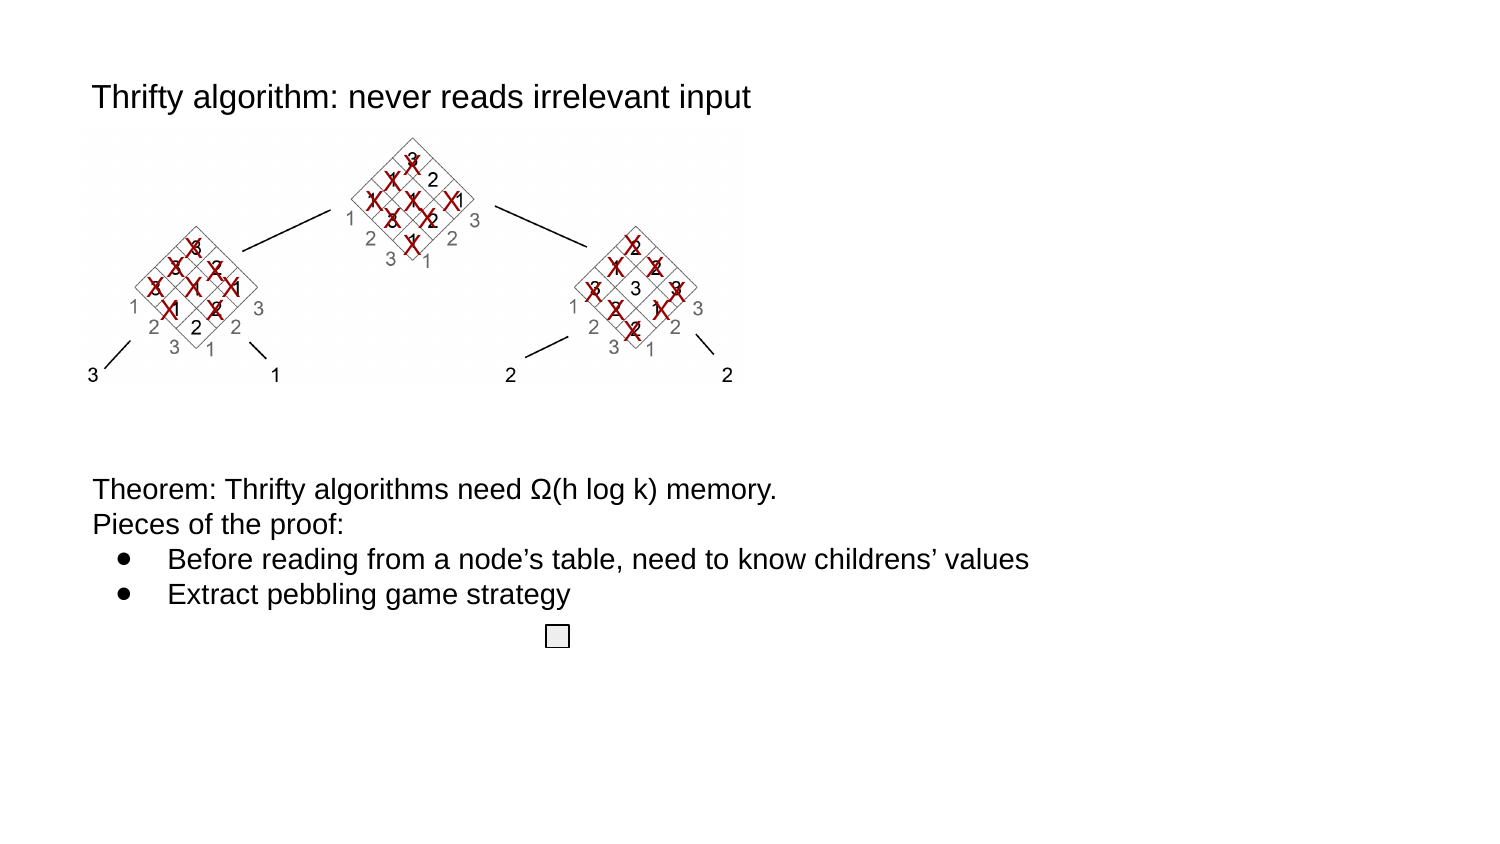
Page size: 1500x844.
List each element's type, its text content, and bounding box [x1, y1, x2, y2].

text_box X [349, 167, 396, 221]
text_box Theorem: Thrifty algorithms need Ω(h log k) memory. Pieces of the proof: Before reading from a node’s table, need to know childrens’ values Extract pebbling game strategy [77, 455, 1157, 691]
text_box X [637, 287, 683, 330]
picture [77, 124, 746, 389]
text_box X [151, 233, 197, 276]
text_box X [197, 268, 213, 276]
text_box X [652, 258, 698, 312]
text_box X [130, 253, 177, 307]
text_box X [168, 214, 215, 268]
text_box X [190, 276, 237, 330]
text_box X [367, 147, 414, 201]
text_box X [607, 211, 654, 265]
text_box X [414, 184, 449, 238]
text_box X [591, 233, 637, 276]
text_box X [637, 233, 677, 287]
text_box X [387, 211, 434, 265]
text_box X [615, 269, 621, 276]
text_box X [387, 131, 434, 185]
text_box X [367, 201, 414, 238]
text_box X [591, 276, 637, 330]
text_box X [215, 237, 237, 276]
text_box Thrifty algorithm: never reads irrelevant input [76, 60, 1276, 263]
text_box X [237, 253, 252, 307]
text_box X [434, 167, 473, 221]
text_box [546, 624, 569, 648]
text_box X [607, 330, 654, 350]
text_box X [568, 258, 615, 312]
text_box X [144, 276, 190, 330]
